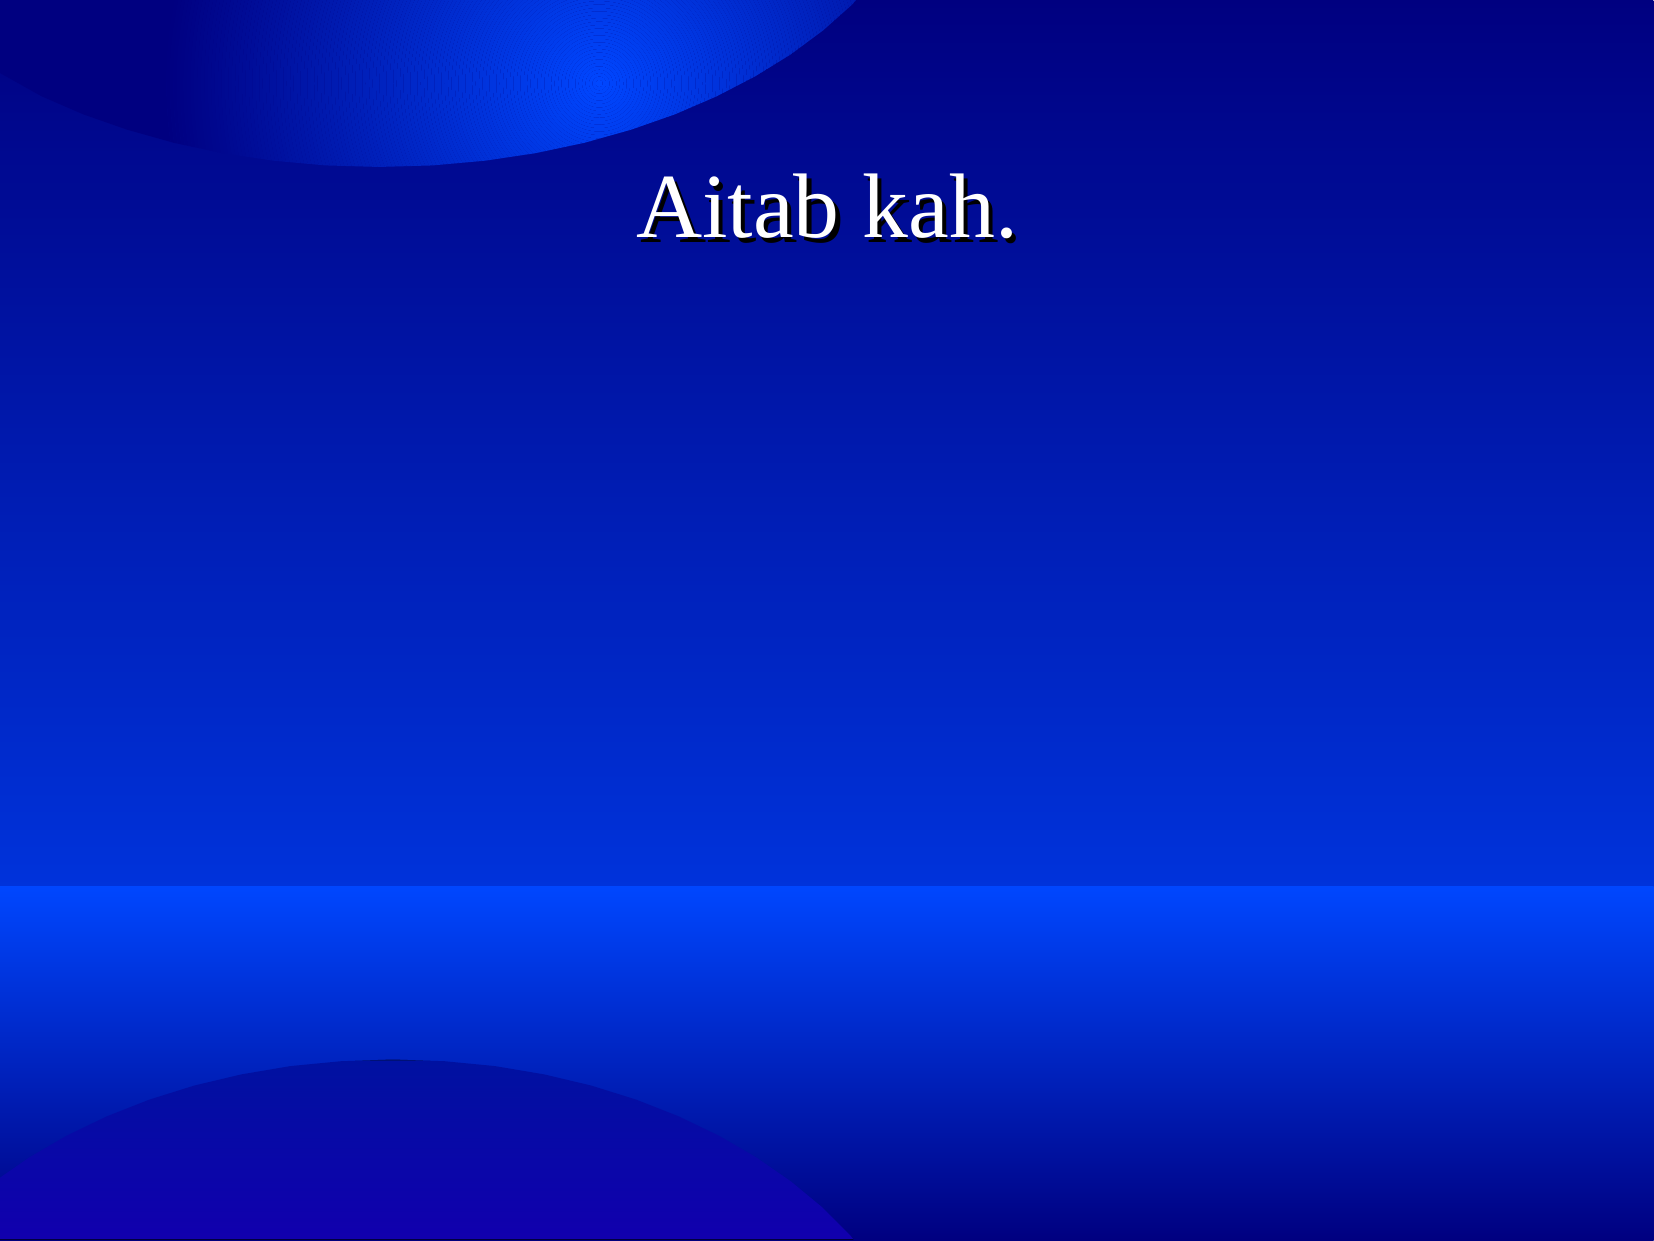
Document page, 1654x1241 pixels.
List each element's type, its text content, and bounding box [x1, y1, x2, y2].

title Aitab kah. [121, 102, 1534, 311]
